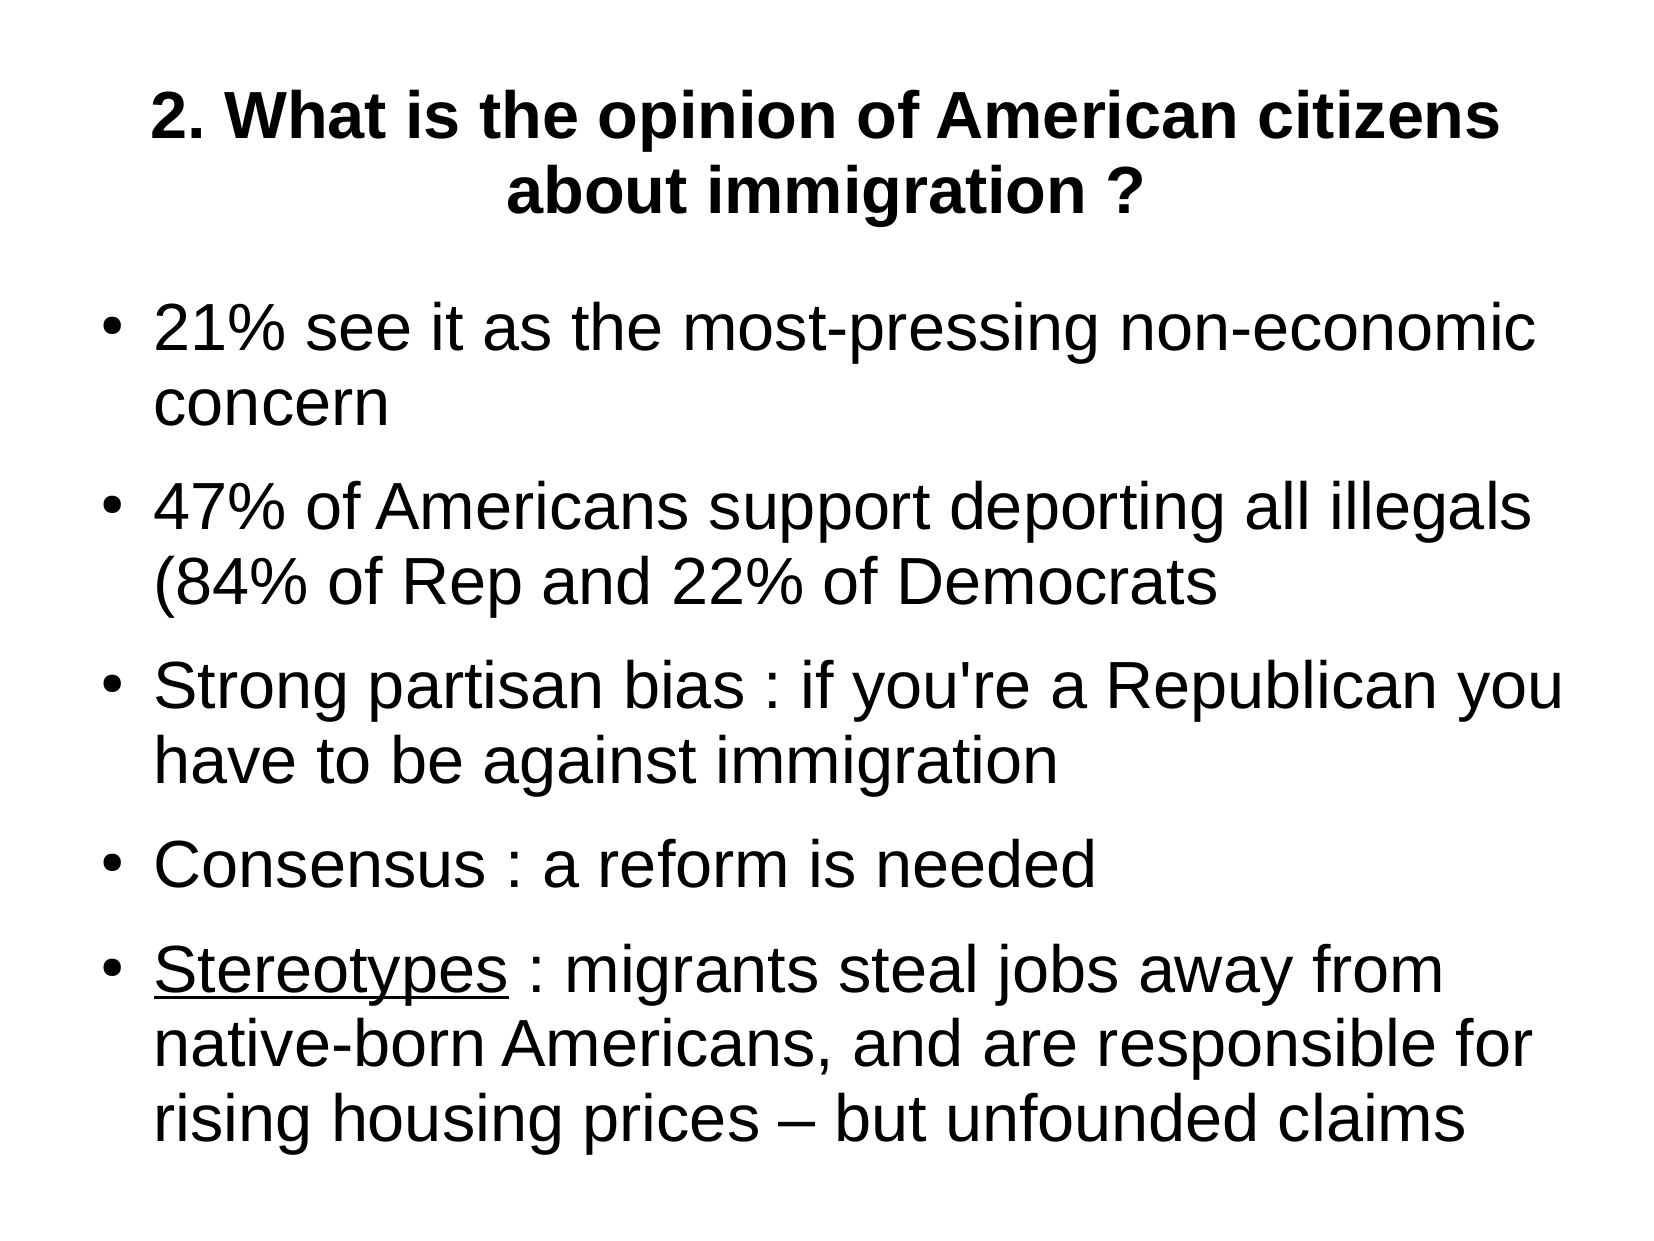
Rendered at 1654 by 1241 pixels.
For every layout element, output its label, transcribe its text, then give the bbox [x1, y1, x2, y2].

list 21% see it as the most-pressing non-economic concern 47% of Americans support deporting all illegals (84% of Rep and 22% of Democrats Strong partisan bias : if you're a Republican you have to be against immigration Consensus : a reform is needed Stereotypes : migrants steal jobs away from native-born Americans, and are responsible for rising housing prices – but unfounded claims [82, 290, 1571, 1151]
title 2. What is the opinion of American citizens about immigration ? [82, 49, 1571, 257]
